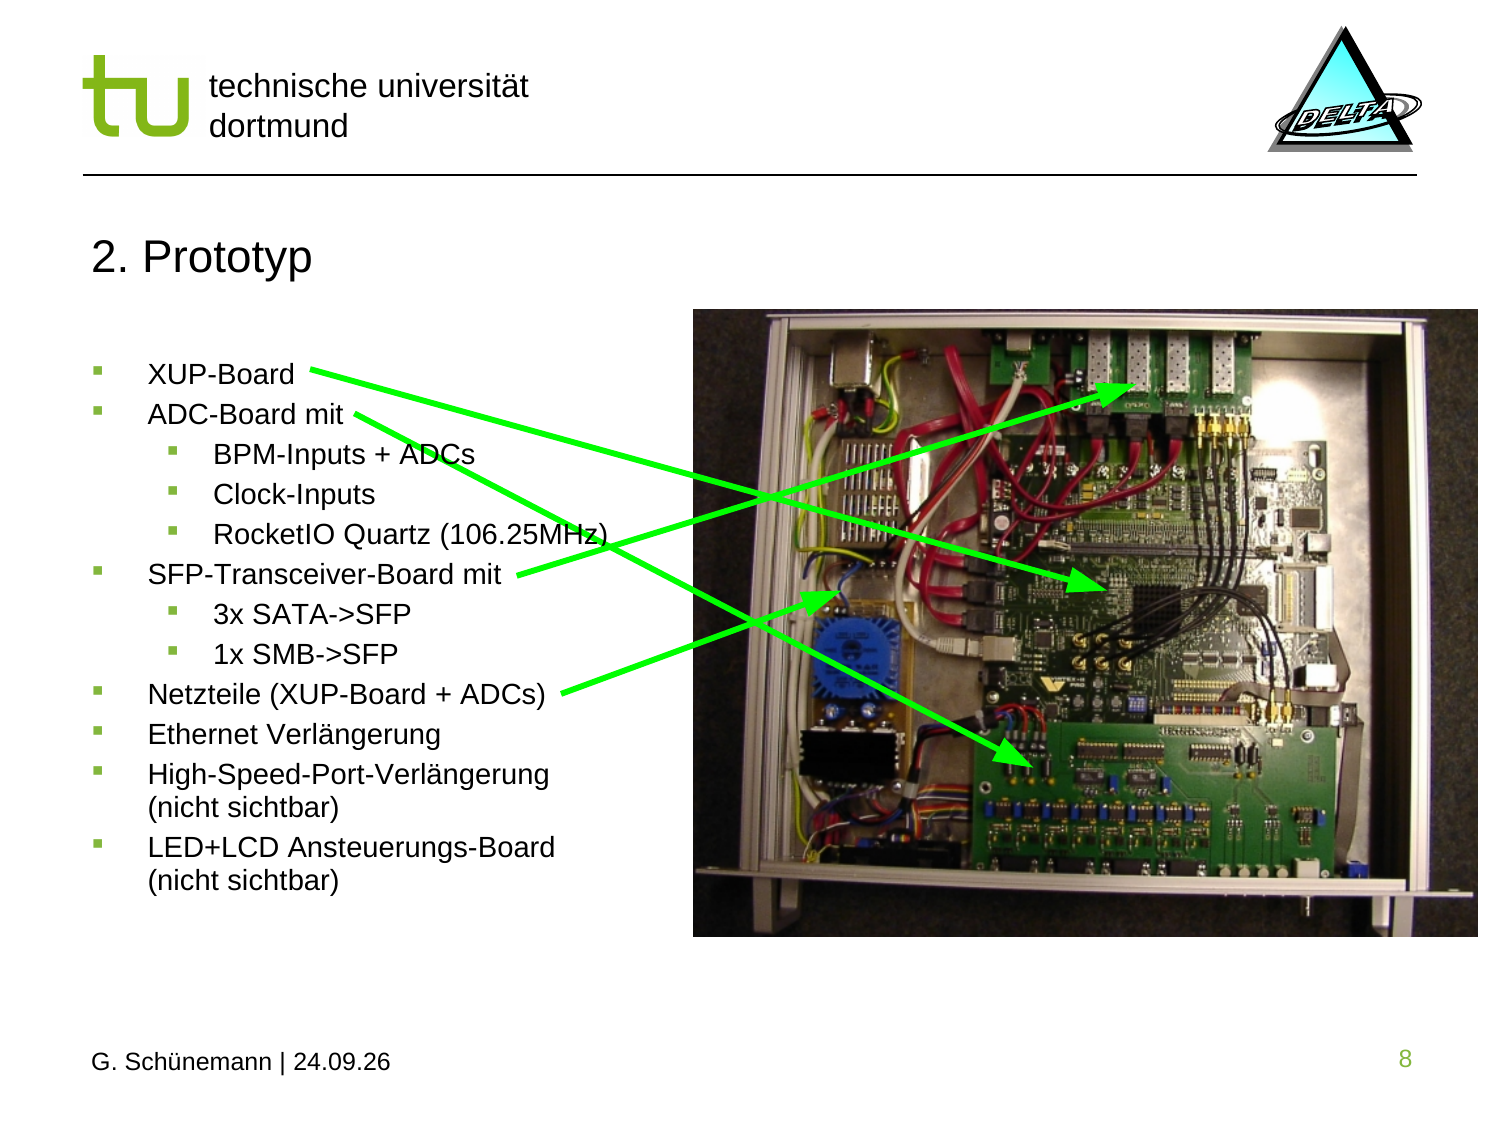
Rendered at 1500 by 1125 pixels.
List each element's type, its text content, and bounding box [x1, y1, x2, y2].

title 2. Prototyp [76, 174, 1411, 338]
picture [82, 55, 206, 137]
list XUP-Board ADC-Board mit BPM-Inputs + ADCs Clock-Inputs RocketIO Quartz (106.25MHz) SFP-Transceiver-Board mit 3x SATA->SFP 1x SMB->SFP Netzteile (XUP-Board + ADCs) Ethernet Verlängerung High-Speed-Port-Verlängerung (nicht sichtbar) LED+LCD Ansteuerungs-Board (nicht sichtbar) [76, 350, 1411, 1001]
picture [693, 309, 1478, 937]
